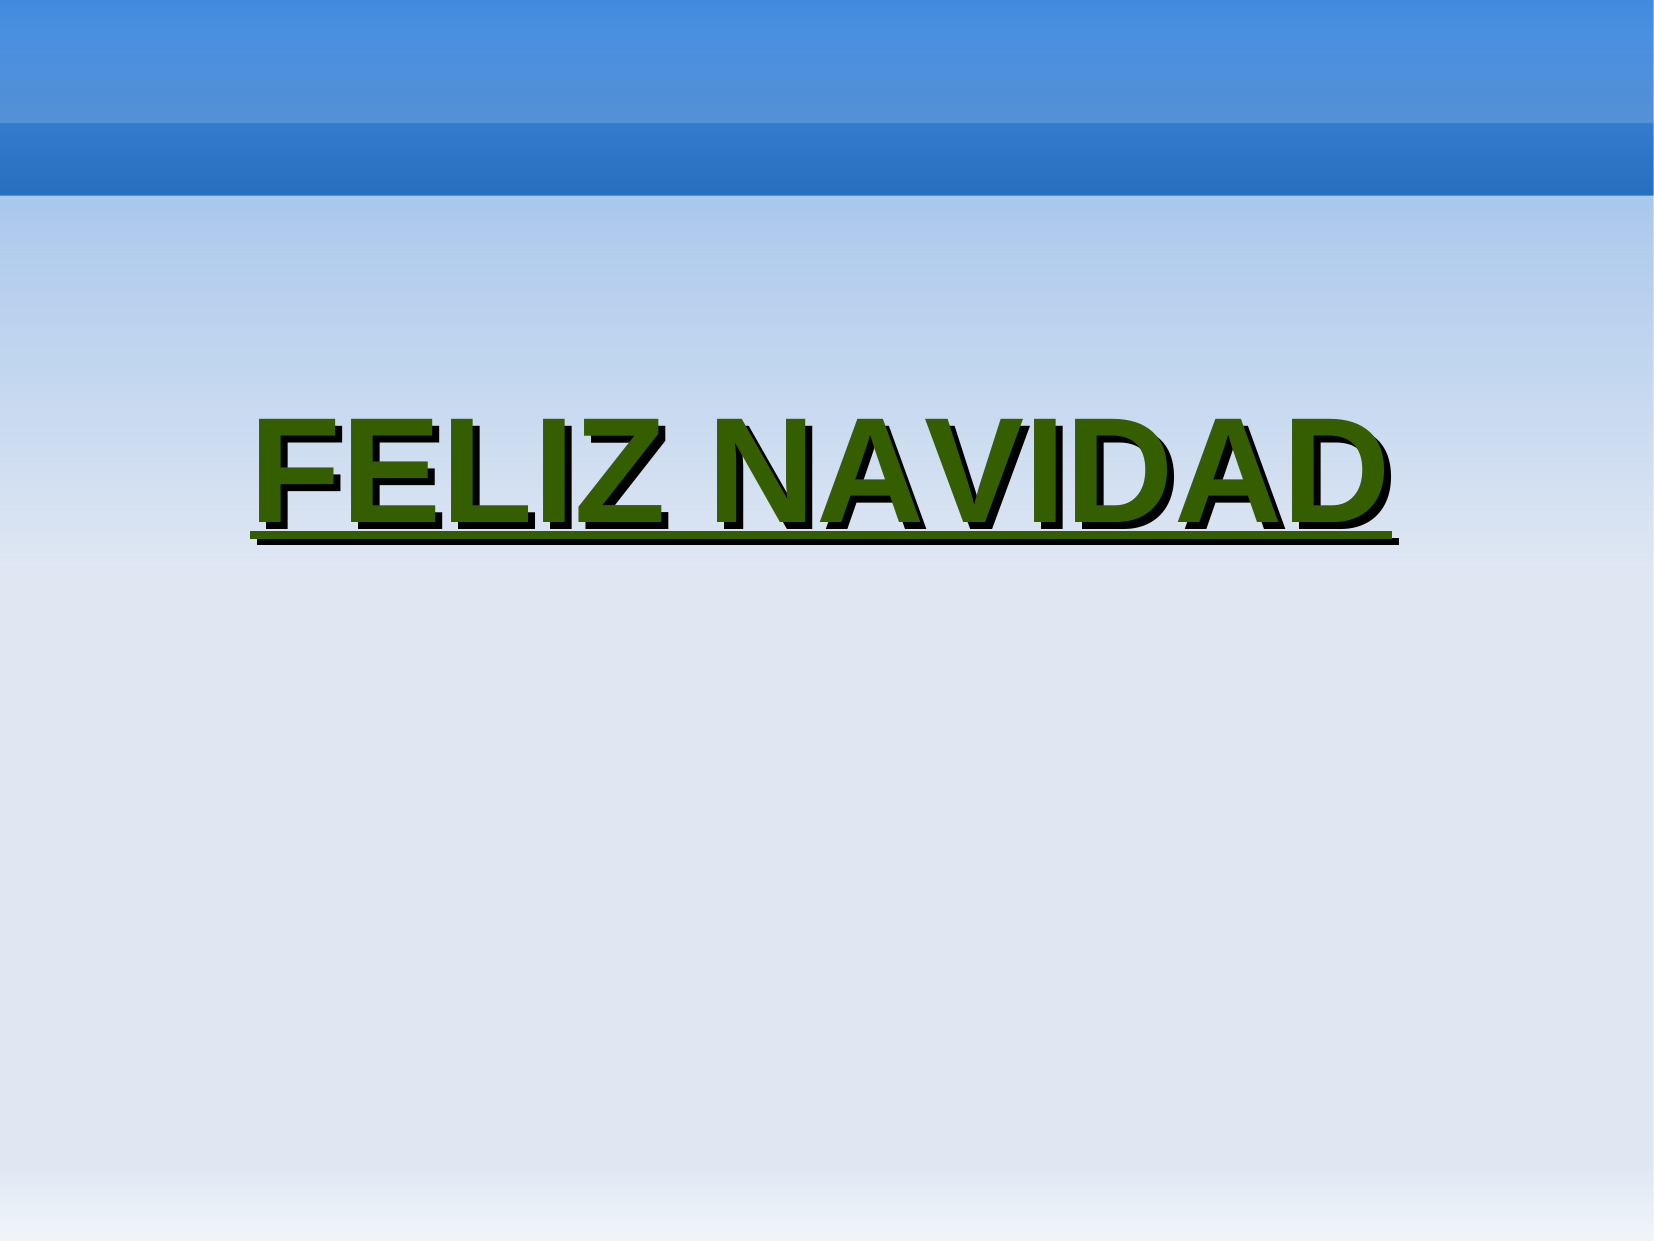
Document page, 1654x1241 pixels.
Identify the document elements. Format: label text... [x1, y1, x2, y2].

subtitle FELIZ NAVIDAD [76, 0, 1565, 1109]
picture [0, 0, 1654, 1241]
